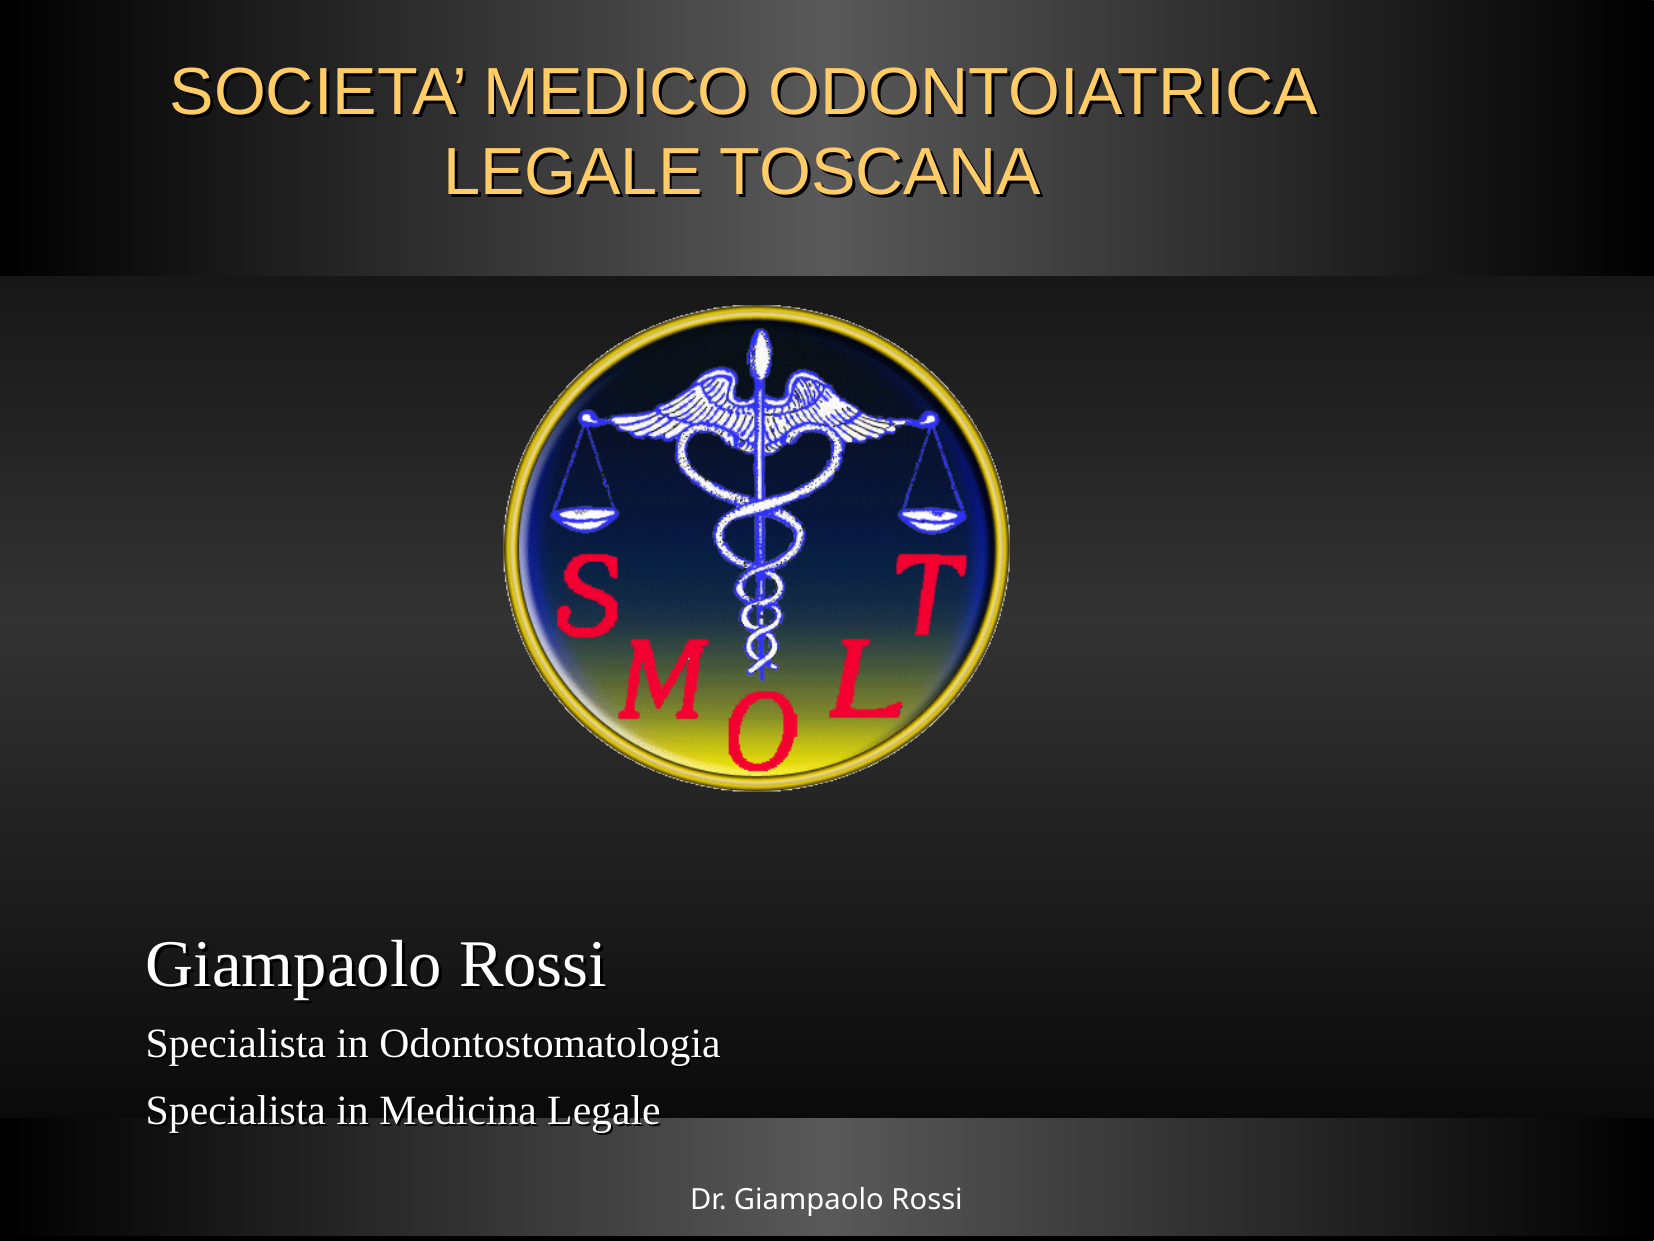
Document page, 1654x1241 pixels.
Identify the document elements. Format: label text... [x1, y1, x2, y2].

text_box SOCIETA’ MEDICO ODONTOIATRICA LEGALE TOSCANA [39, 8, 1446, 216]
text_box Giampaolo Rossi Specialista in Odontostomatologia Specialista in Medicina Legale [130, 867, 1576, 1185]
picture [481, 304, 1011, 803]
